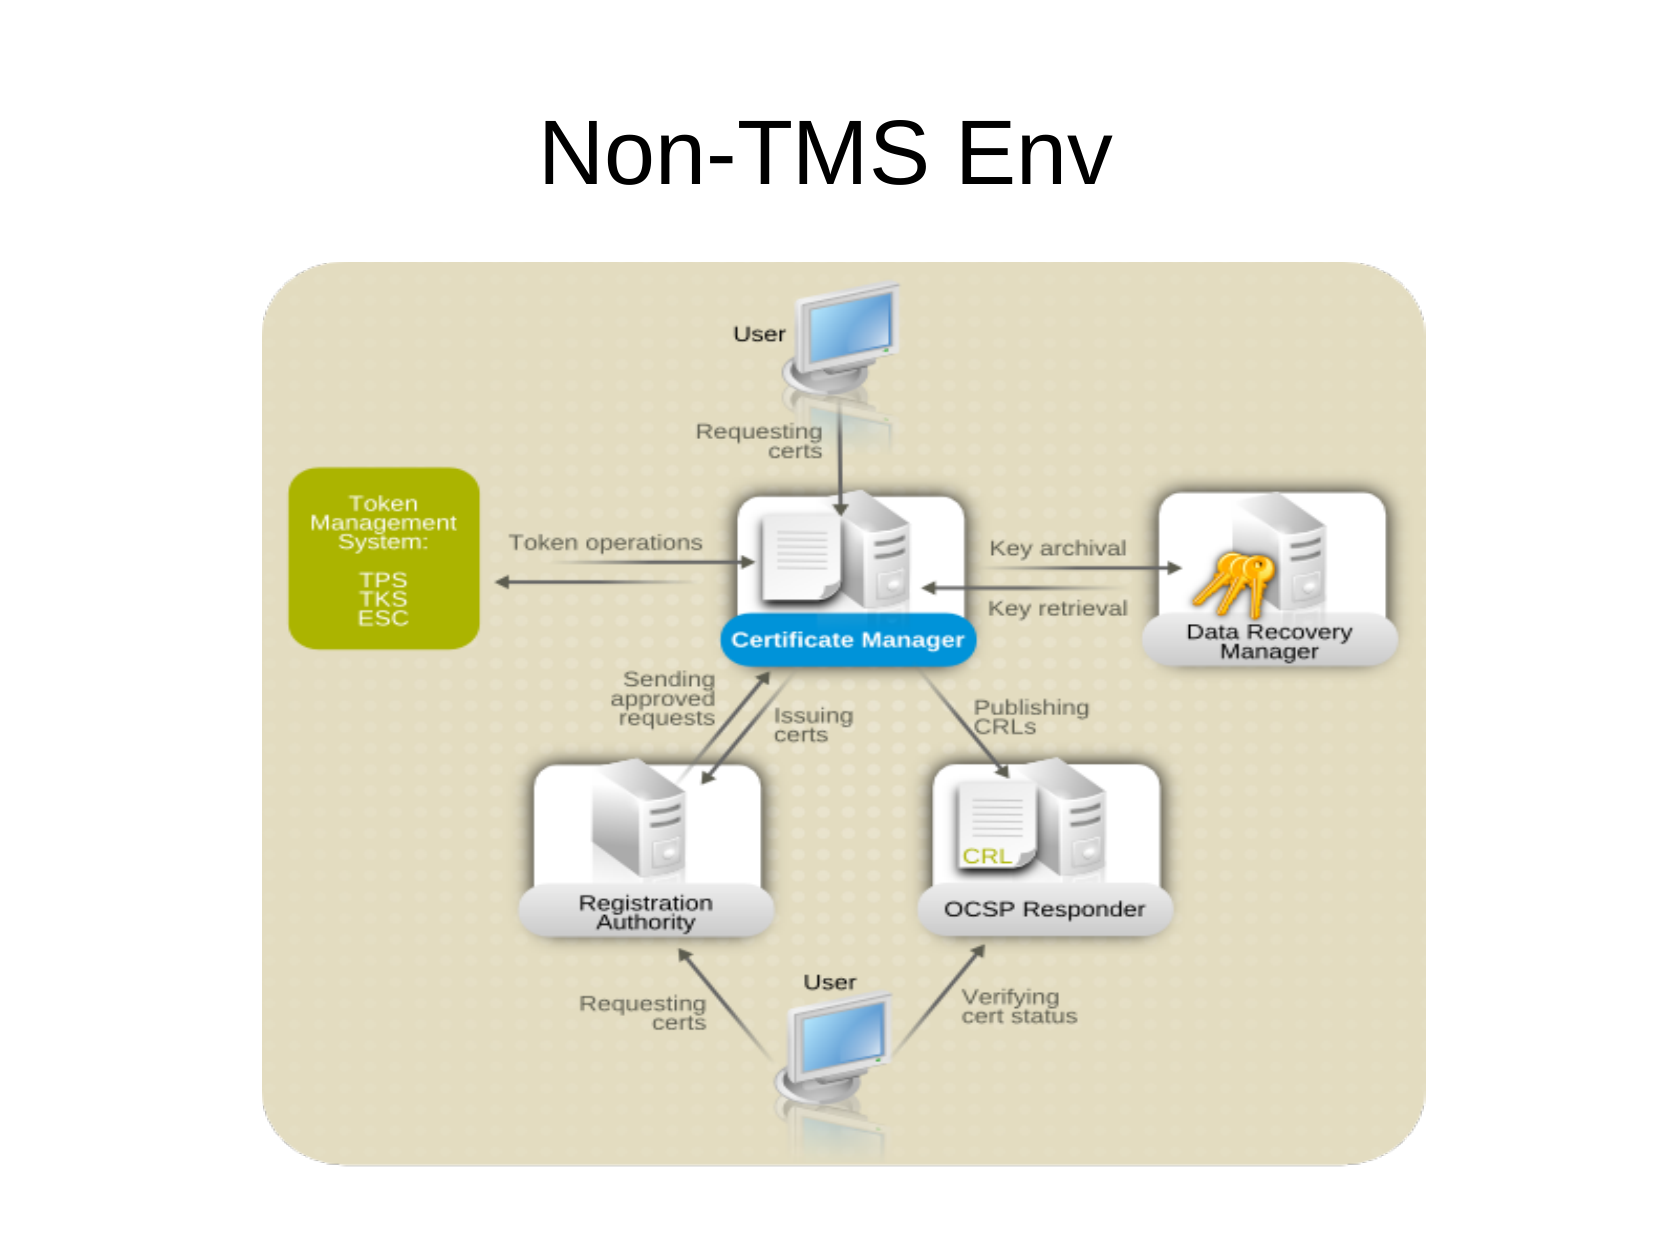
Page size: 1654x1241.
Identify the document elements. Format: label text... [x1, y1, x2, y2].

title Non-TMS Env [82, 49, 1571, 257]
picture [262, 262, 1426, 1201]
